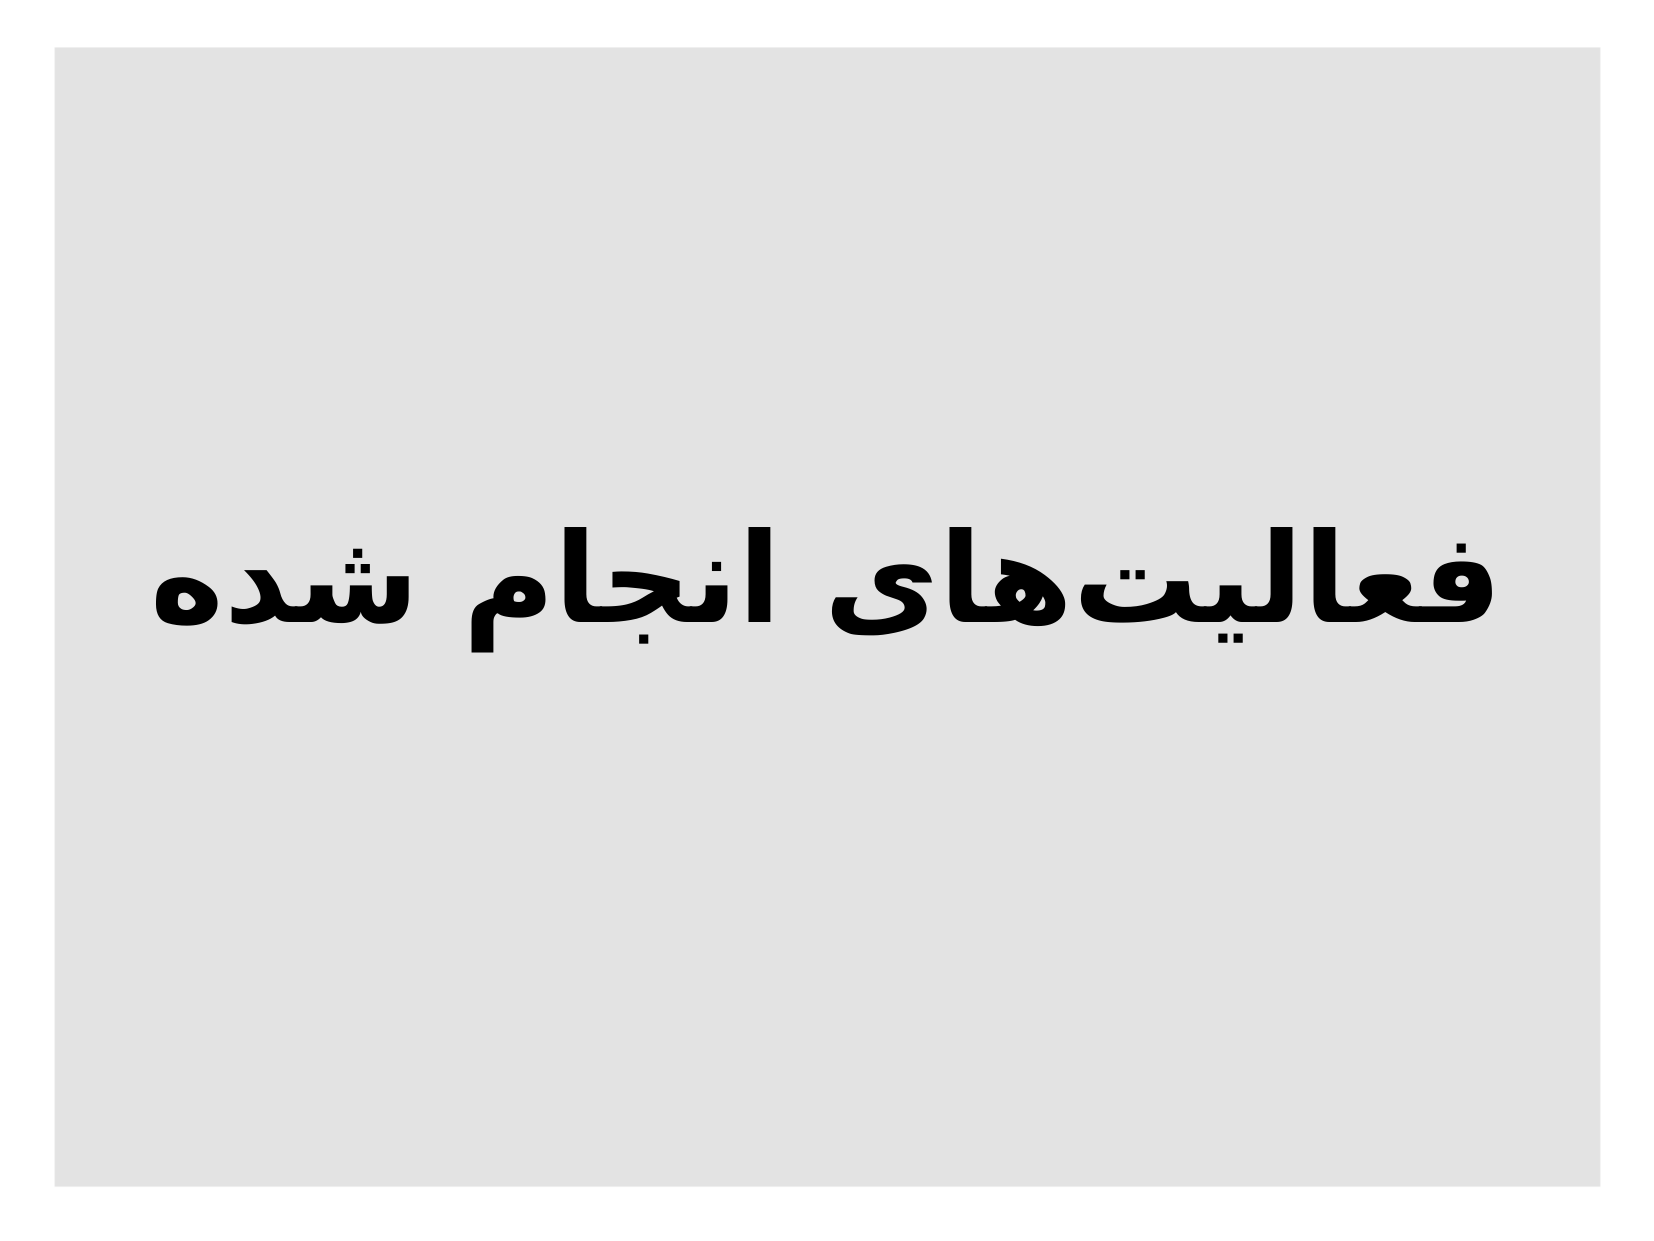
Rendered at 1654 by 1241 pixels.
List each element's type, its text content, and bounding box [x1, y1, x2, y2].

picture [0, 0, 1654, 1241]
subtitle فعالیت‌های انجام شده [82, 49, 1571, 1109]
